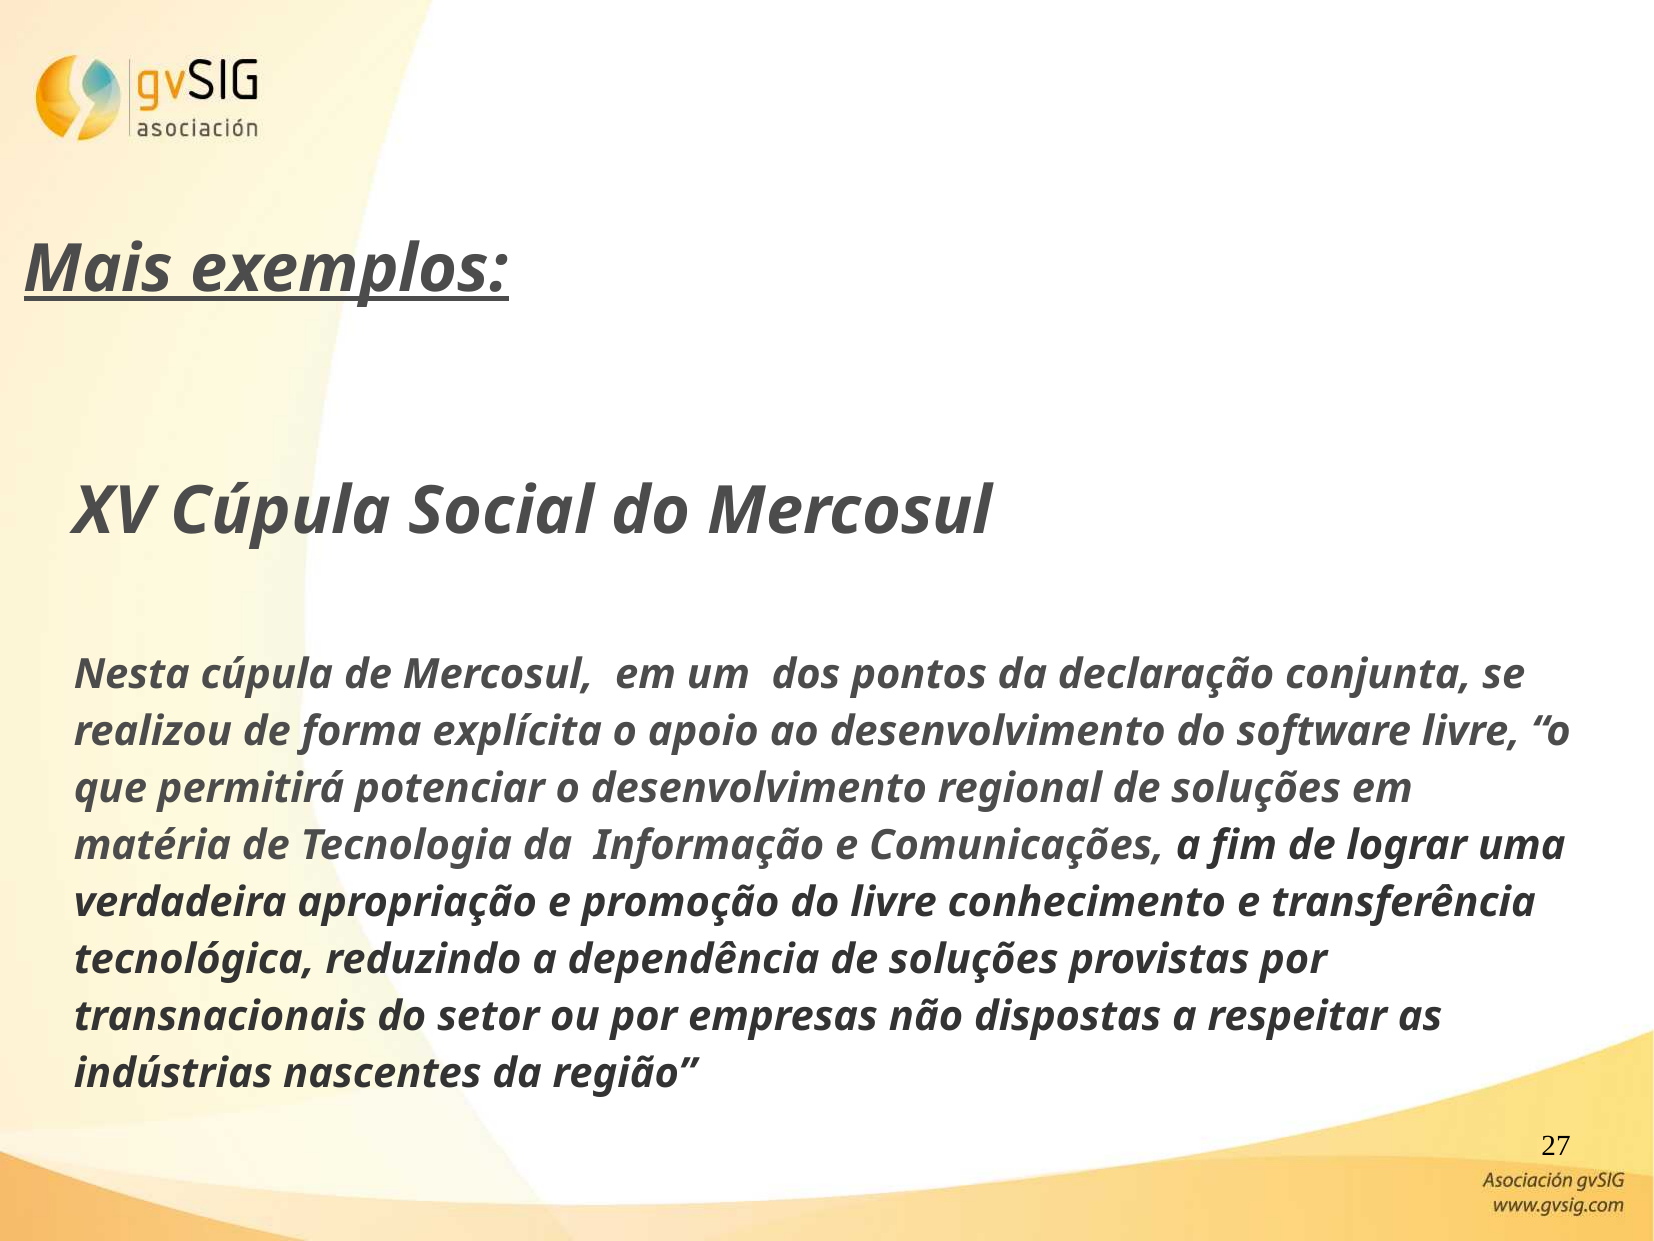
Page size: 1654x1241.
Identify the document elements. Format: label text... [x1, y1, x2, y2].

text_box Mais exemplos: [23, 226, 1032, 305]
picture [0, 0, 1654, 1241]
text_box XV Cúpula Social do Mercosul Nesta cúpula de Mercosul, em um dos pontos da declaração conjunta, se realizou de forma explícita o apoio ao desenvolvimento do software livre, “o que permitirá potenciar o desenvolvimento regional de soluções em matéria de Tecnologia da Informação e Comunicações, a fim de lograr uma verdadeira apropriação e promoção do livre conhecimento e transferência tecnológica, reduzindo a dependência de soluções provistas por transnacionais do setor ou por empresas não dispostas a respeitar as indústrias nascentes da região” [59, 364, 1595, 1241]
